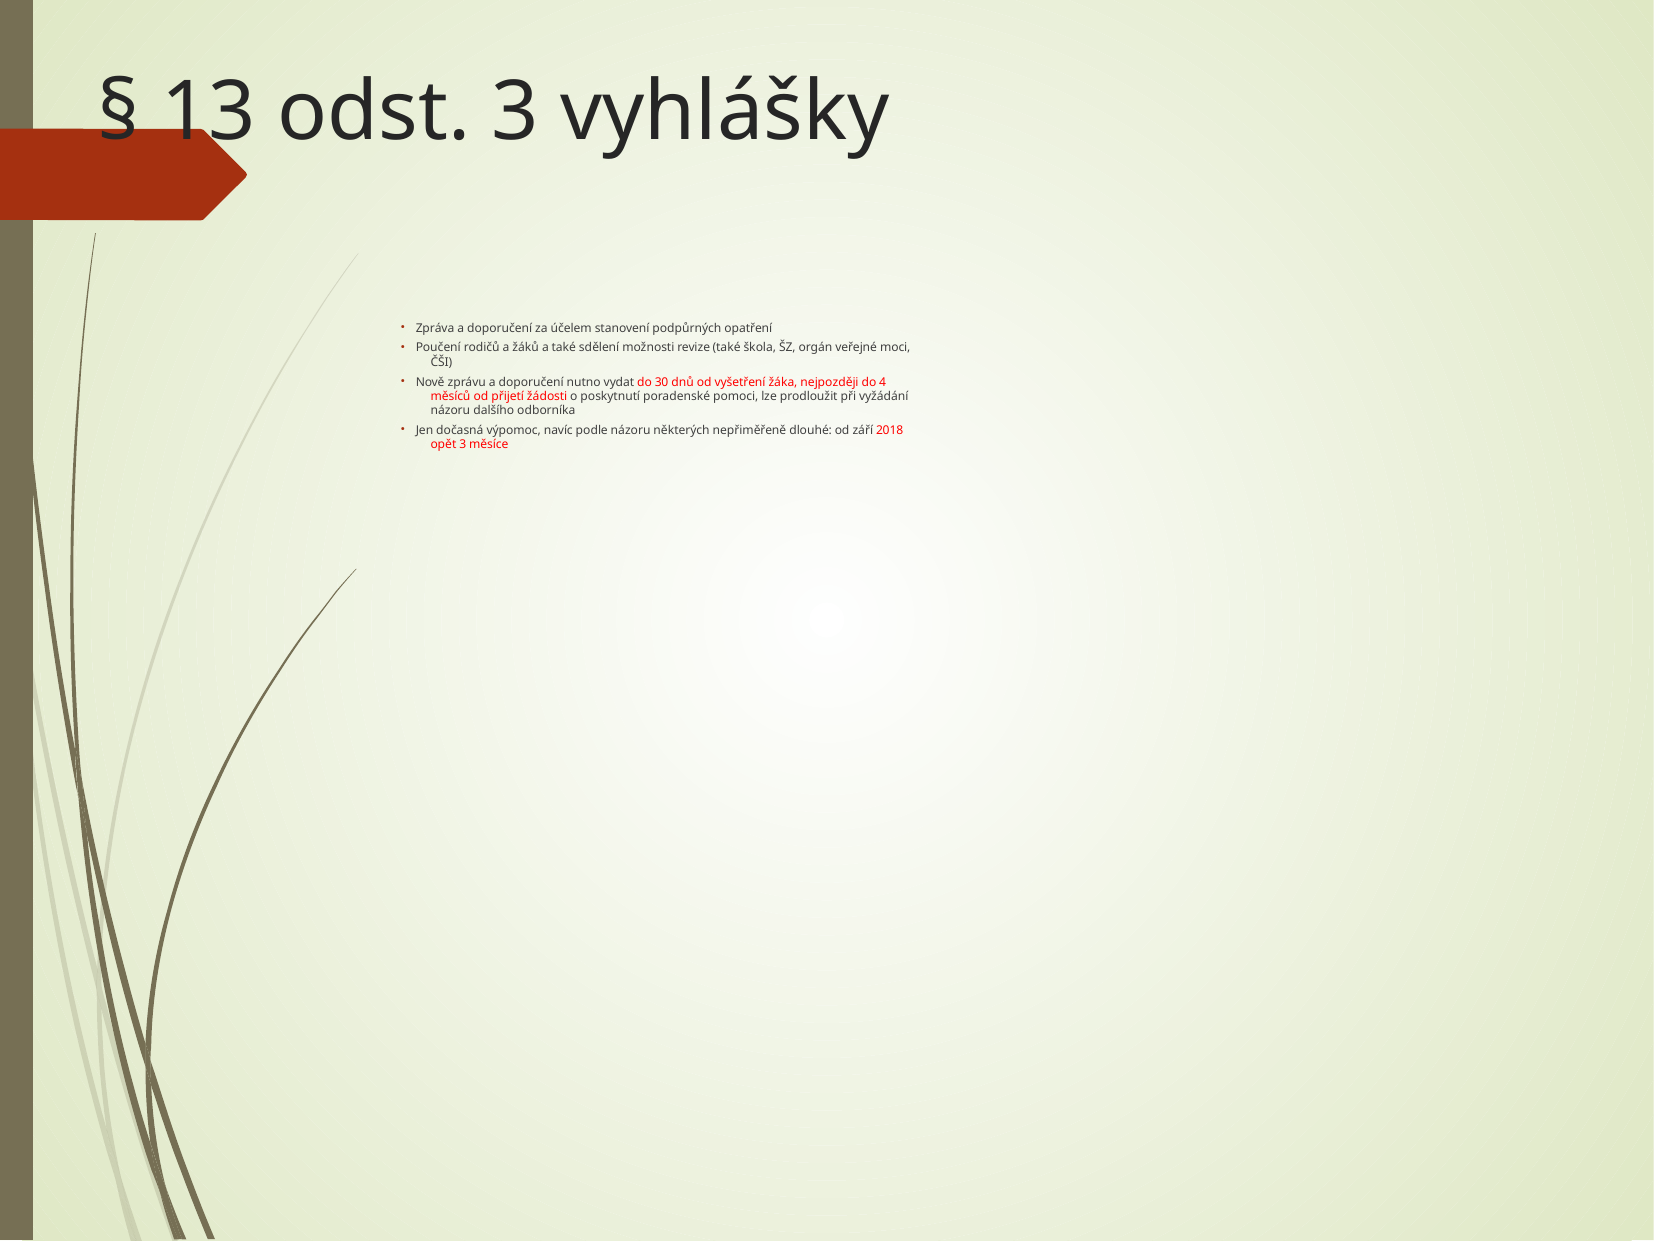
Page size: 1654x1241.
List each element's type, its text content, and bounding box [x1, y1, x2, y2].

title § 13 odst. 3 vyhlášky [0, 49, 1489, 257]
list Zpráva a doporučení za účelem stanovení podpůrných opatření Poučení rodičů a žáků a také sdělení možnosti revize (také škola, ŠZ, orgán veřejné moci, ČŠI) Nově zprávu a doporučení nutno vydat do 30 dnů od vyšetření žáka, nejpozději do 4 měsíců od přijetí žádosti o poskytnutí poradenské pomoci, lze prodloužit při vyžádání názoru dalšího odborníka Jen dočasná výpomoc, navíc podle názoru některých nepřiměřeně dlouhé: od září 2018 opět 3 měsíce [0, 290, 1489, 1010]
